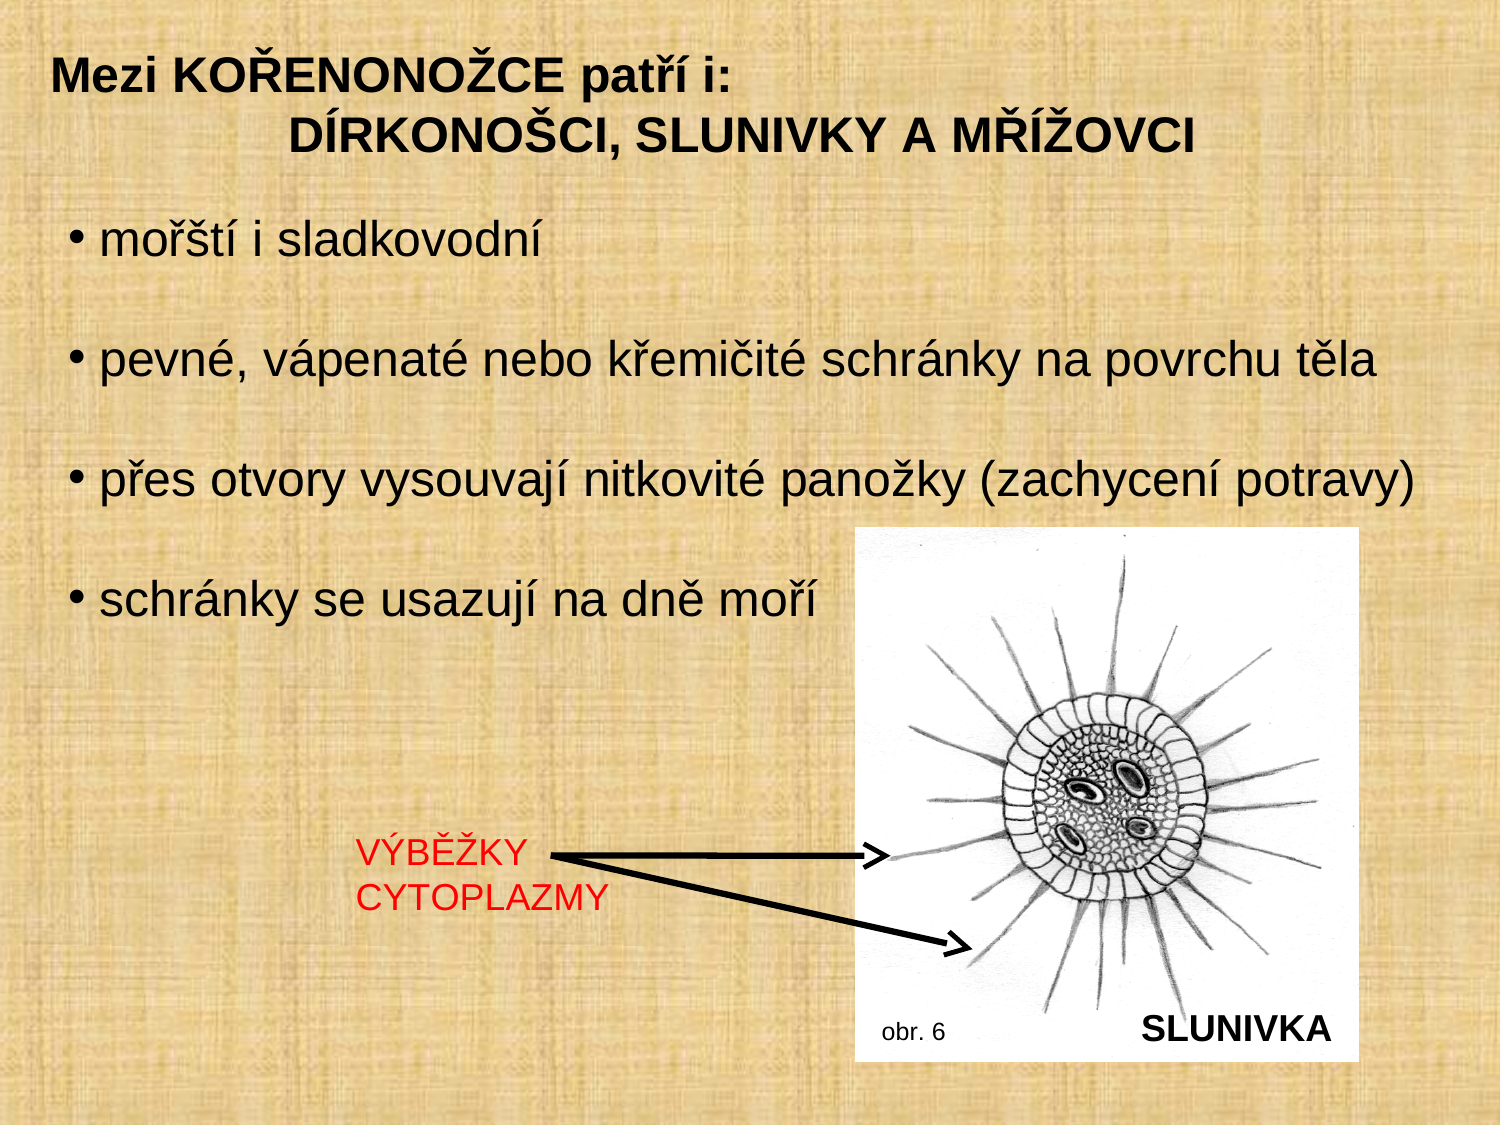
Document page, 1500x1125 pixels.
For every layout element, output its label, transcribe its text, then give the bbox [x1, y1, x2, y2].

text_box obr. 6 [866, 1007, 961, 1054]
text_box Mezi KOŘENONOŽCE patří i: DÍRKONOŠCI, SLUNIVKY A MŘÍŽOVCI [35, 35, 1465, 171]
text_box SLUNIVKA [1126, 996, 1348, 1057]
text_box mořští i sladkovodní pevné, vápenaté nebo křemičité schránky na povrchu těla přes otvory vysouvají nitkovité panožky (zachycení potravy) schránky se usazují na dně moří [53, 199, 1432, 755]
picture [0, 0, 1500, 1125]
text_box VÝBĚŽKY CYTOPLAZMY [340, 820, 625, 926]
